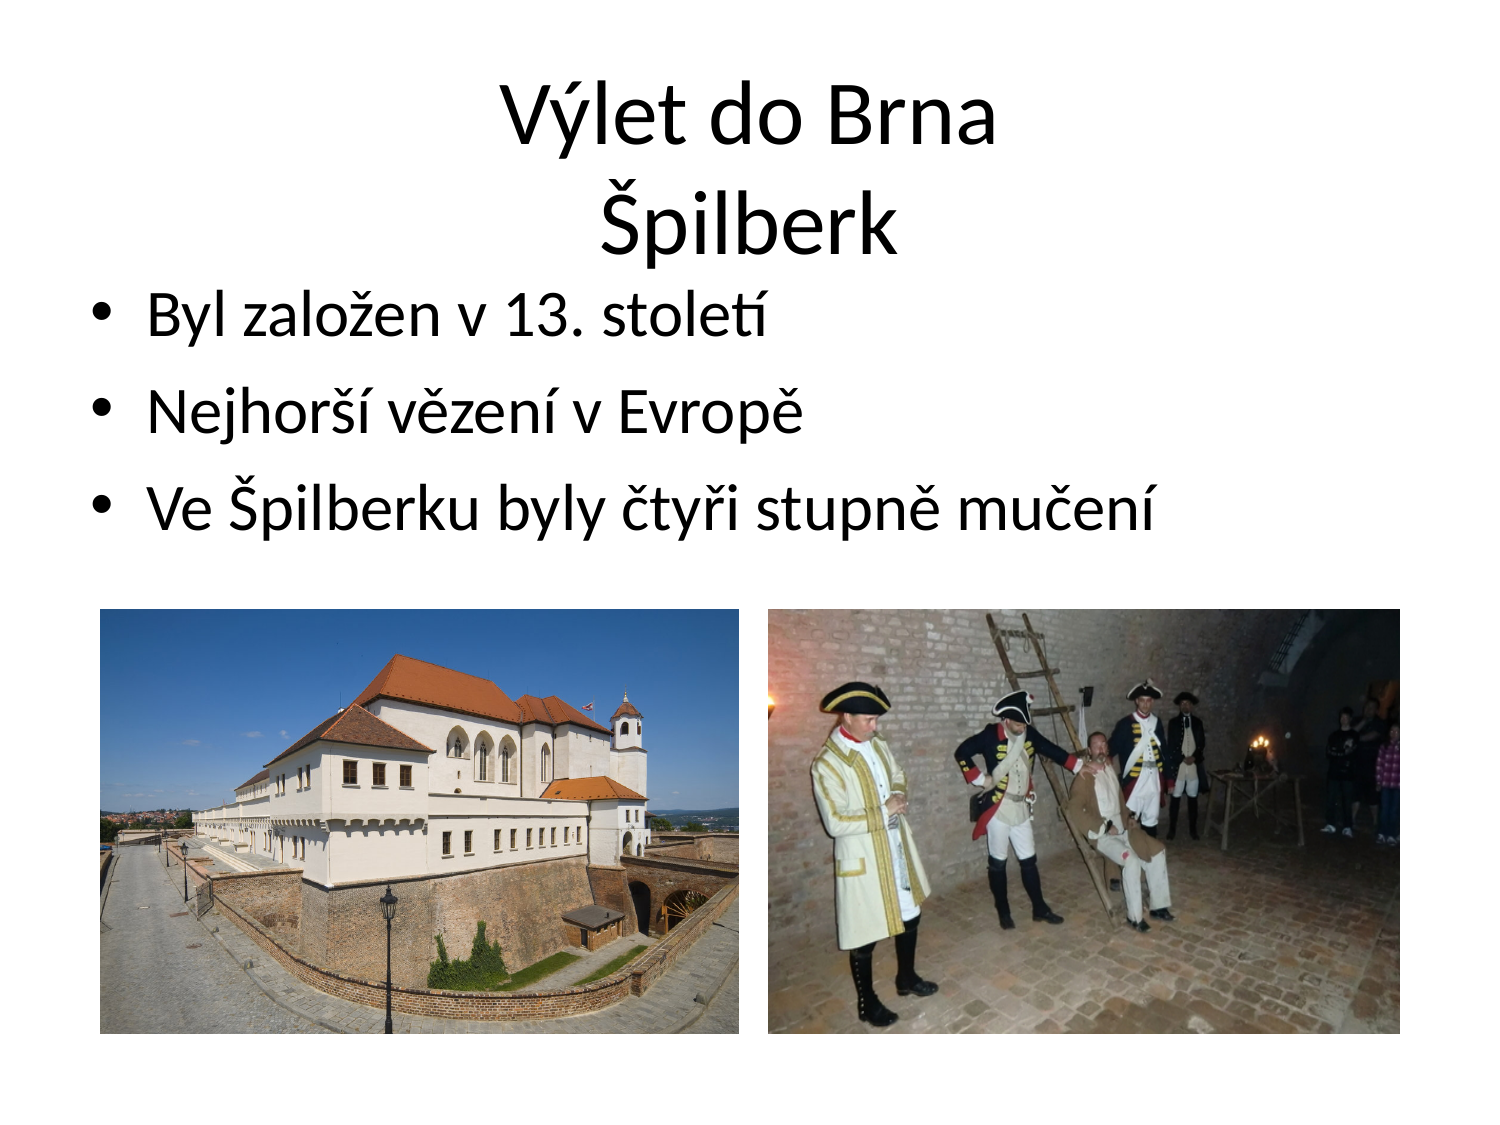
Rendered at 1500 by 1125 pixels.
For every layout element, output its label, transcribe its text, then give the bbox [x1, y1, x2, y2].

picture [100, 609, 739, 1034]
picture [768, 609, 1400, 1034]
list Byl založen v 13. století Nejhorší vězení v Evropě Ve Špilberku byly čtyři stupně mučení [75, 262, 1426, 1005]
title Výlet do Brna Špilberk [75, 45, 1426, 233]
